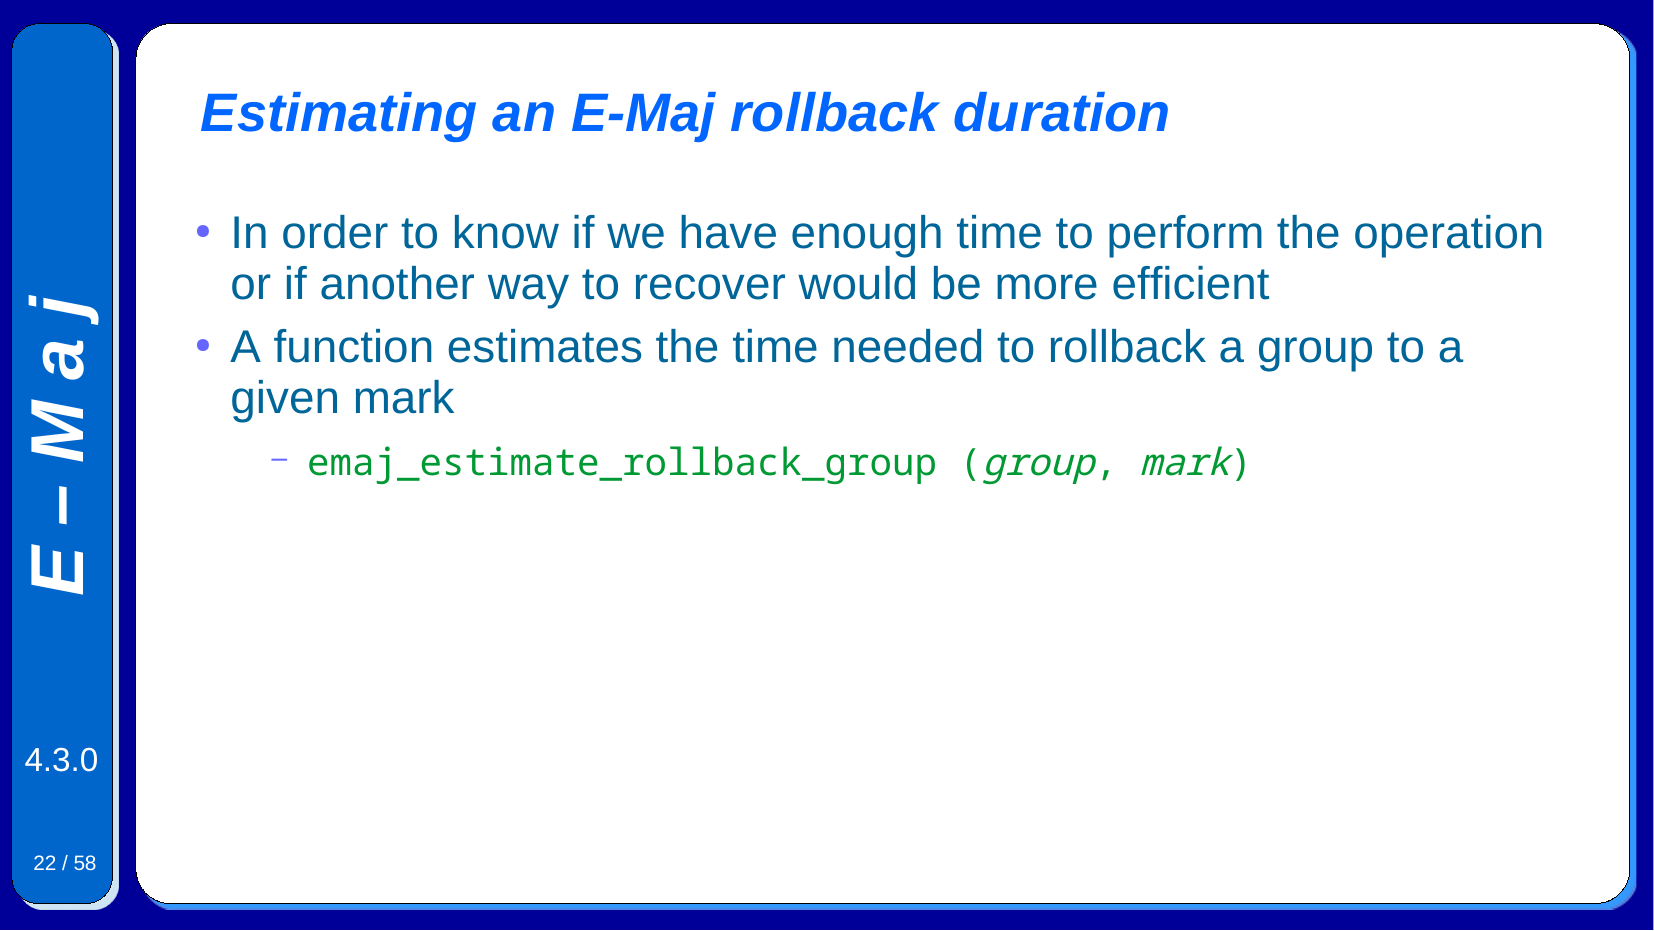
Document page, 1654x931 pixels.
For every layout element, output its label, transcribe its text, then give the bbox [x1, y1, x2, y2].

title Estimating an E-Maj rollback duration [200, 34, 1575, 191]
list In order to know if we have enough time to perform the operation or if another way to recover would be more efficient A function estimates the time needed to rollback a group to a given mark emaj_estimate_rollback_group (group, mark) [177, 206, 1587, 827]
